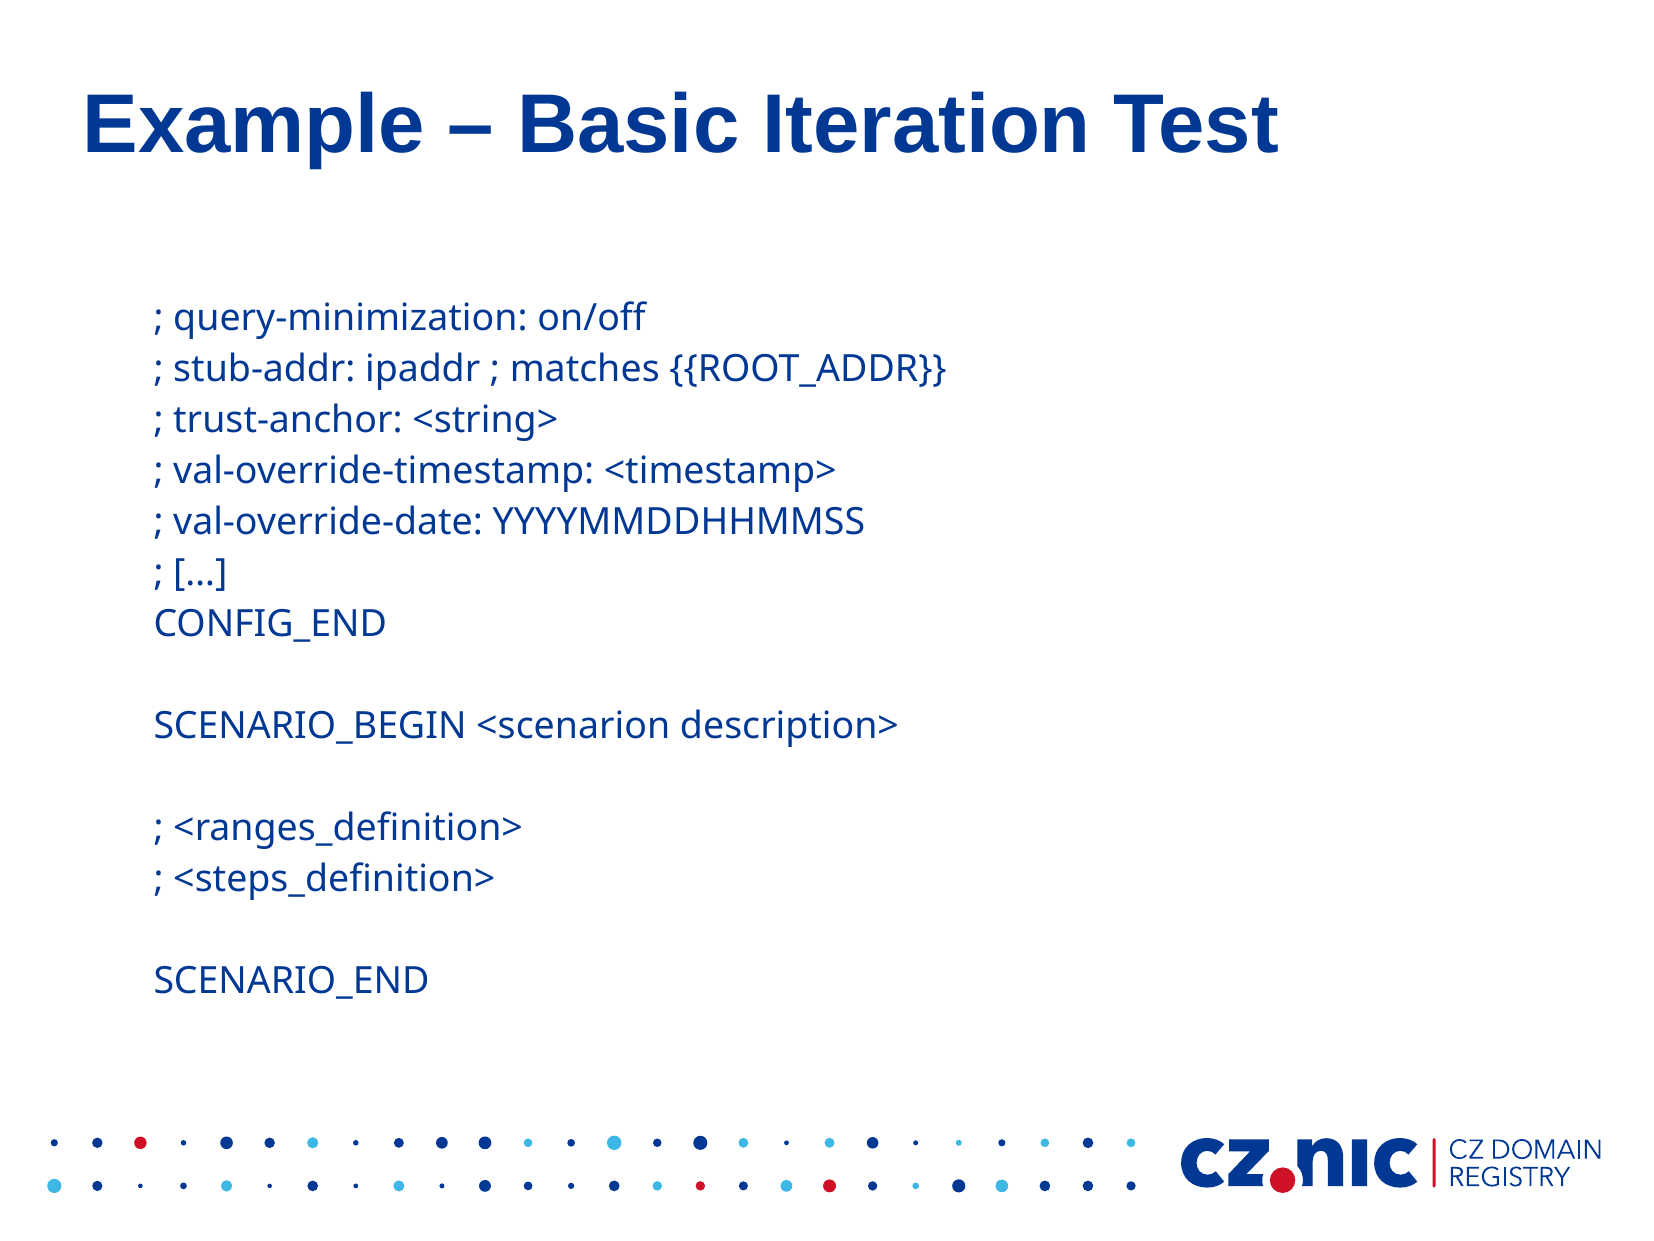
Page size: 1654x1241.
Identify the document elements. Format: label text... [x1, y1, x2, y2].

list ; query-minimization: on/off ; stub-addr: ipaddr ; matches {{ROOT_ADDR}} ; trust-anchor: <string> ; val-override-timestamp: <timestamp> ; val-override-date: YYYYMMDDHHMMSS ; […] CONFIG_END SCENARIO_BEGIN <scenarion description> ; <ranges_definition> ; <steps_definition> SCENARIO_END [82, 290, 1571, 1010]
title Example – Basic Iteration Test [82, 70, 1571, 178]
